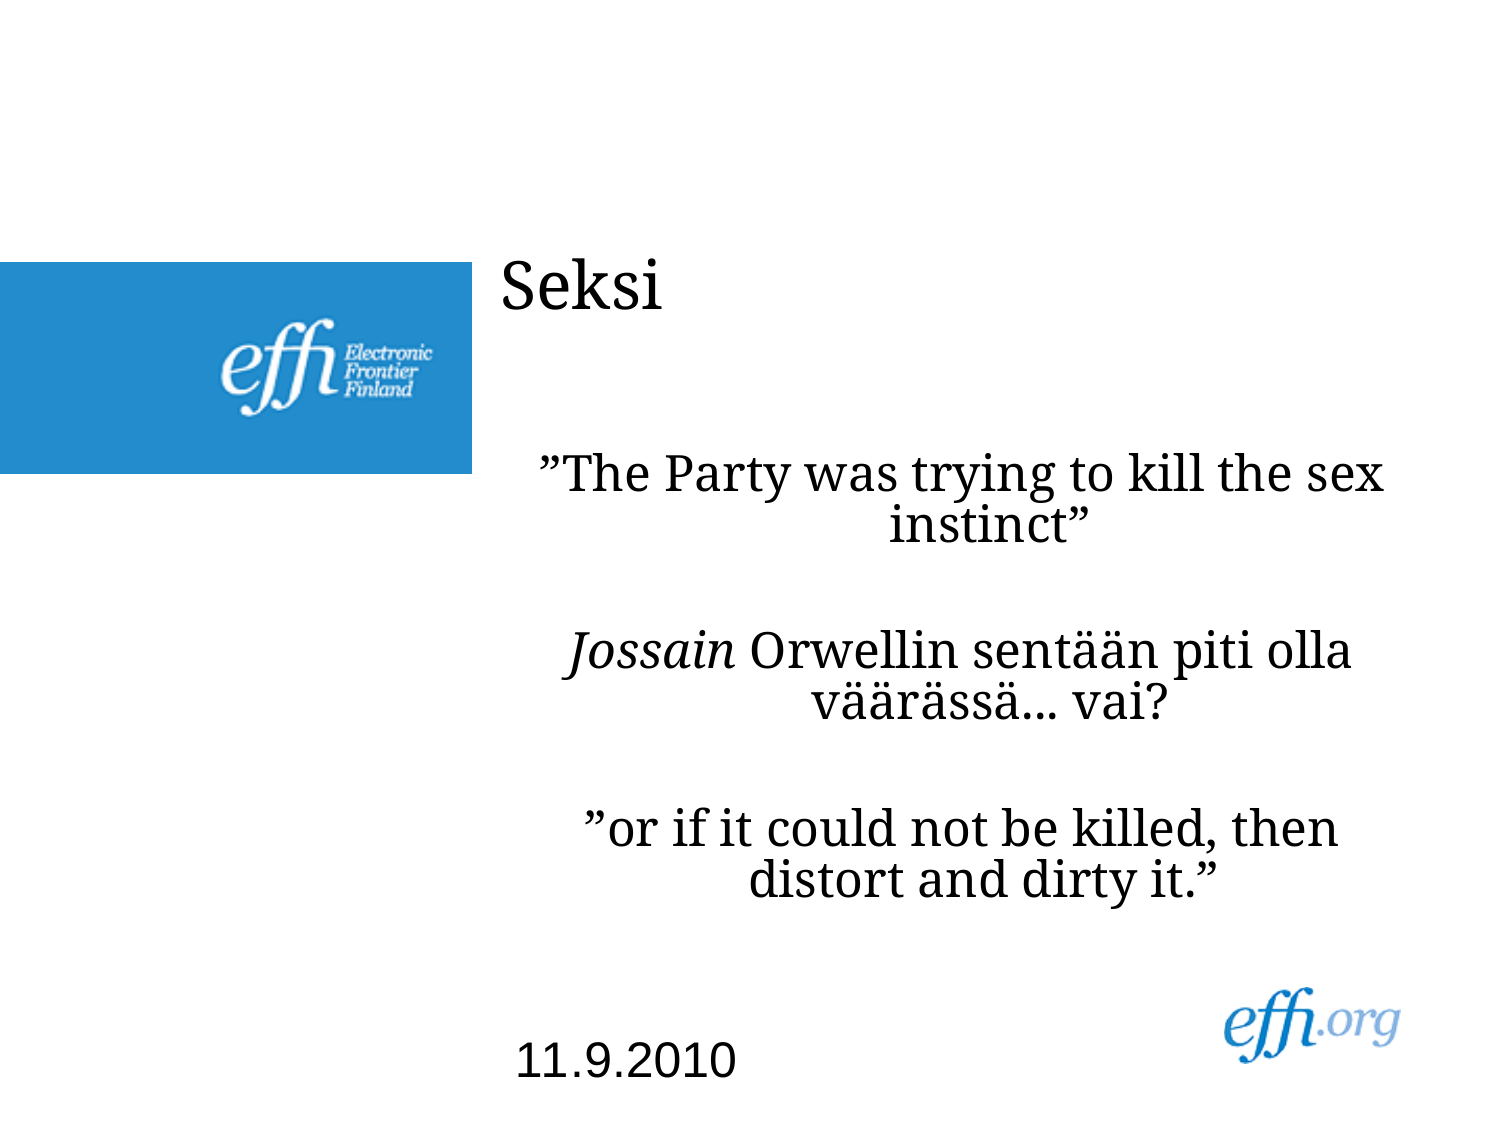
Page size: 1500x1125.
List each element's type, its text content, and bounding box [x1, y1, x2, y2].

picture [1224, 987, 1401, 1064]
picture [0, 262, 472, 474]
subtitle ”The Party was trying to kill the sex instinct” Jossain Orwellin sentään piti olla väärässä... vai? ”or if it could not be killed, then distort and dirty it.” [500, 383, 1425, 975]
title Seksi [500, 207, 1425, 368]
